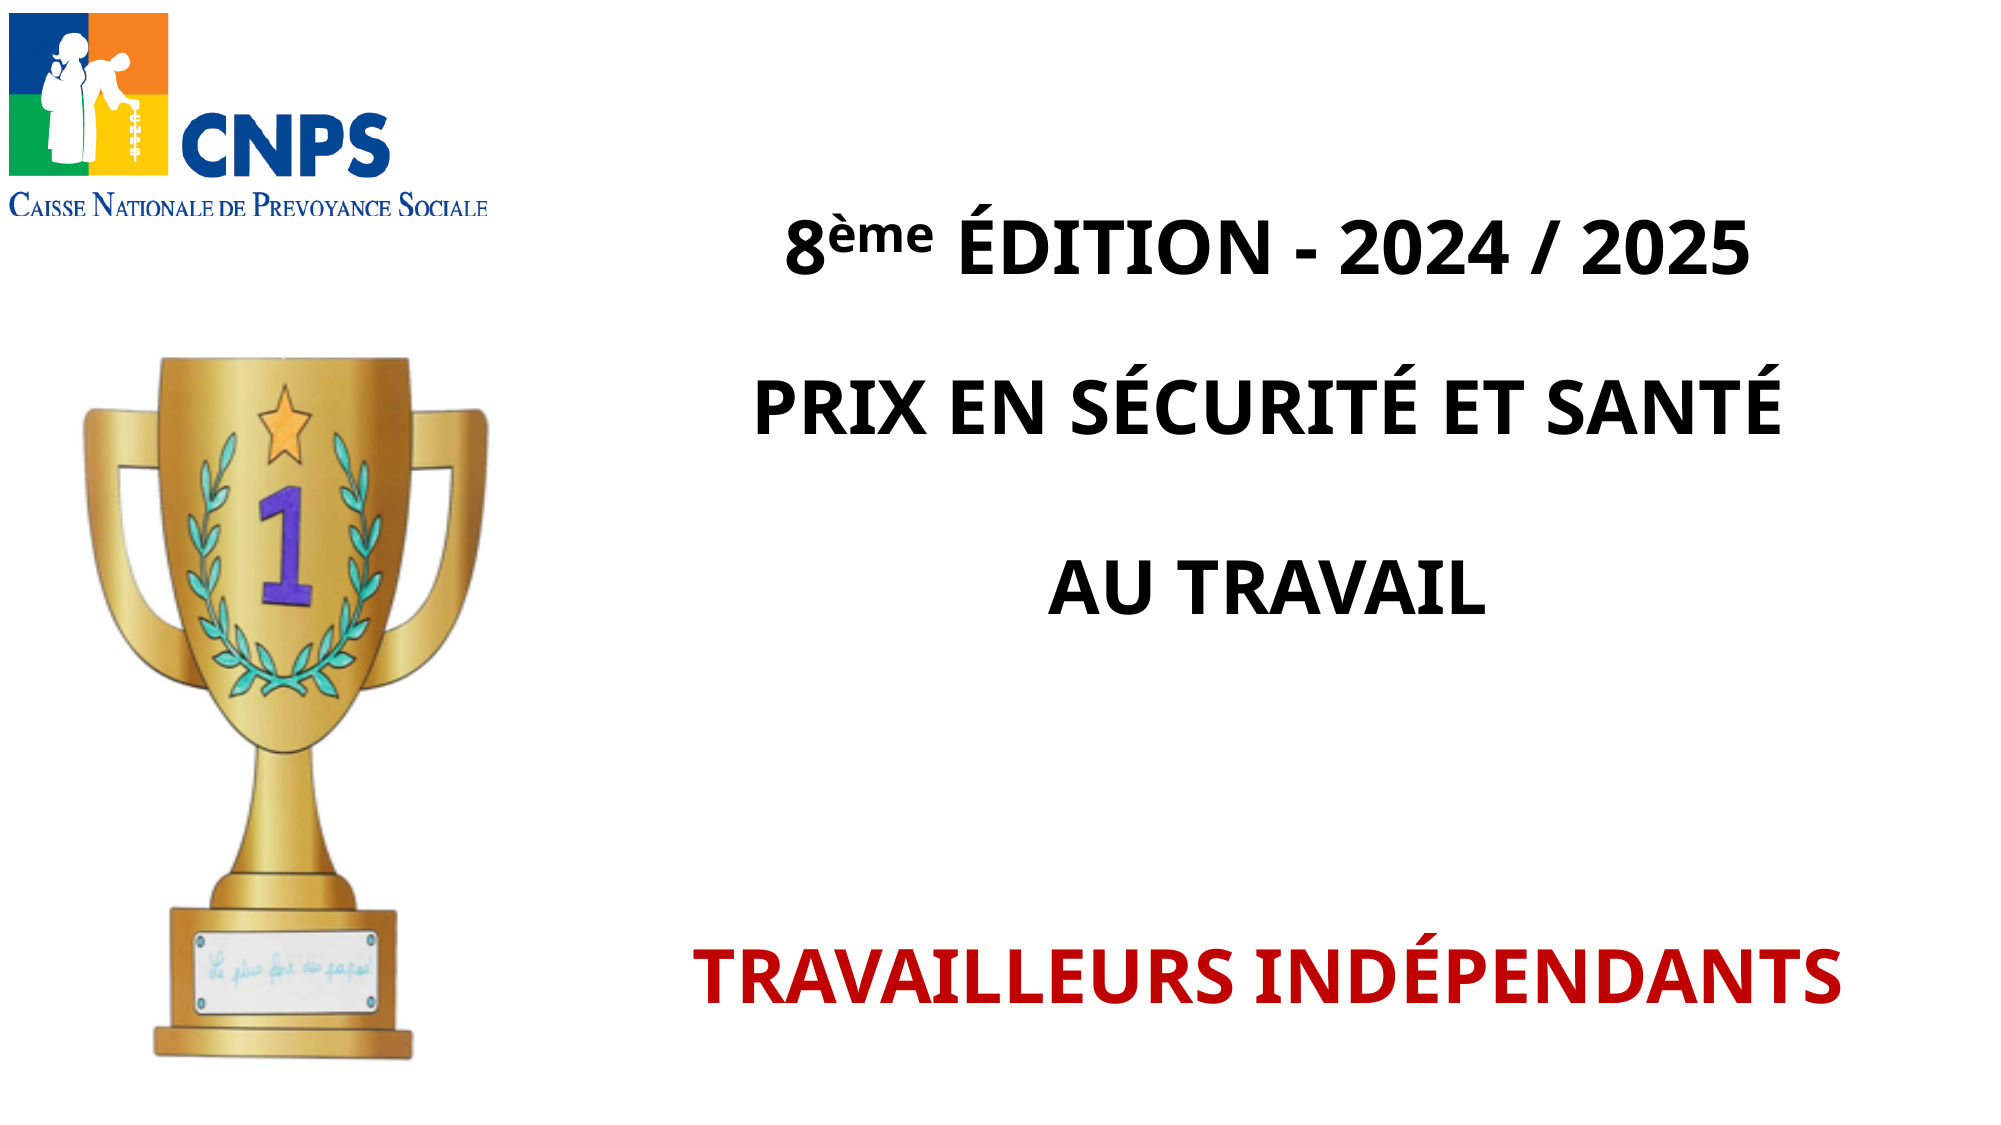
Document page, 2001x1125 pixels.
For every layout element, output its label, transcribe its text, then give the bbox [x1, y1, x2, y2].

picture [9, 13, 487, 216]
picture [48, 325, 525, 1080]
text_box TRAVAILLEURS INDÉPENDANTS [585, 888, 1952, 1060]
title 8ème ÉDITION - 2024 / 2025 PRIX EN SÉCURITÉ ET SANTÉ AU TRAVAIL [569, 126, 1968, 703]
